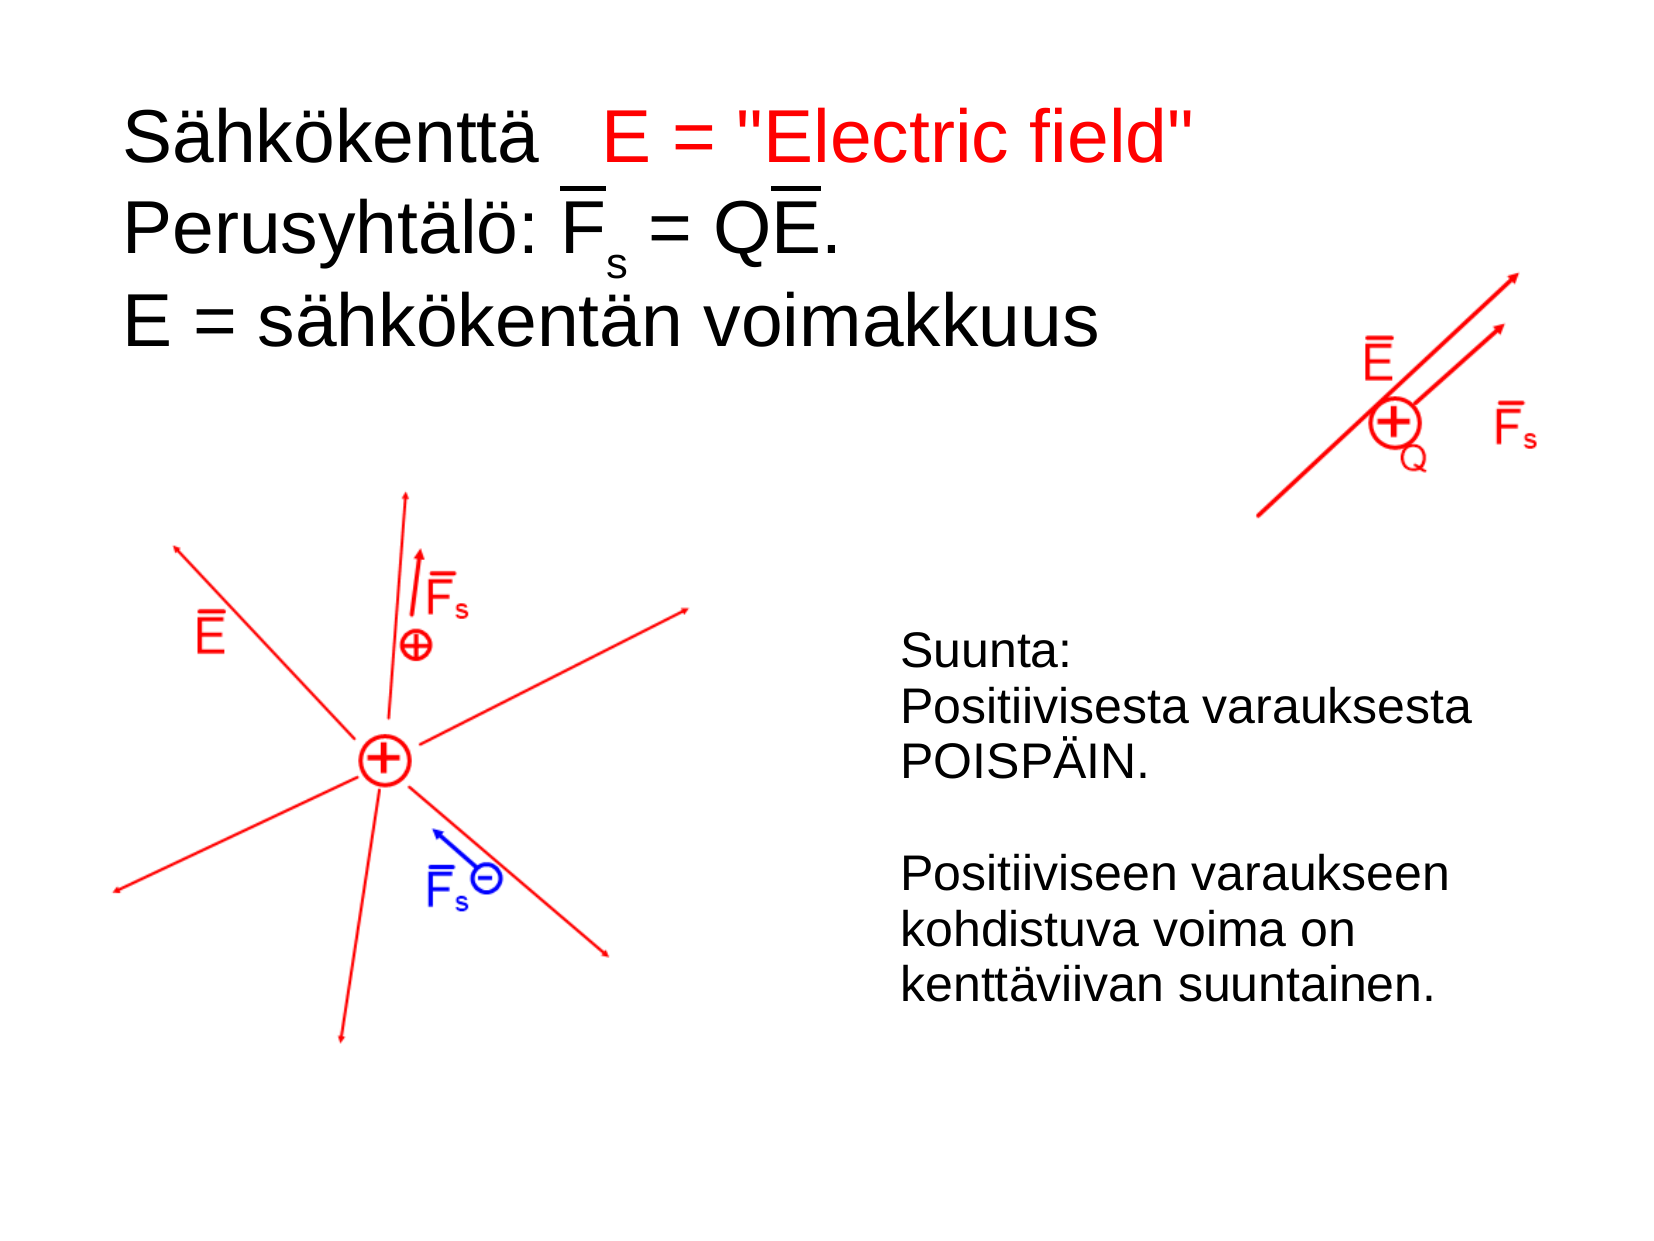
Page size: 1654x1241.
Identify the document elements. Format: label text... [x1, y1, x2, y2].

picture [106, 460, 694, 1048]
picture [1228, 228, 1574, 556]
text_box Sähkökenttä E = "Electric field" Perusyhtälö: Fs = QE. E = sähkökentän voimakkuus [107, 82, 1642, 686]
text_box Suunta: Positiivisesta varauksesta POISPÄIN. Positiiviseen varaukseen kohdistuva voima on kenttäviivan suuntainen. [885, 611, 1524, 1241]
